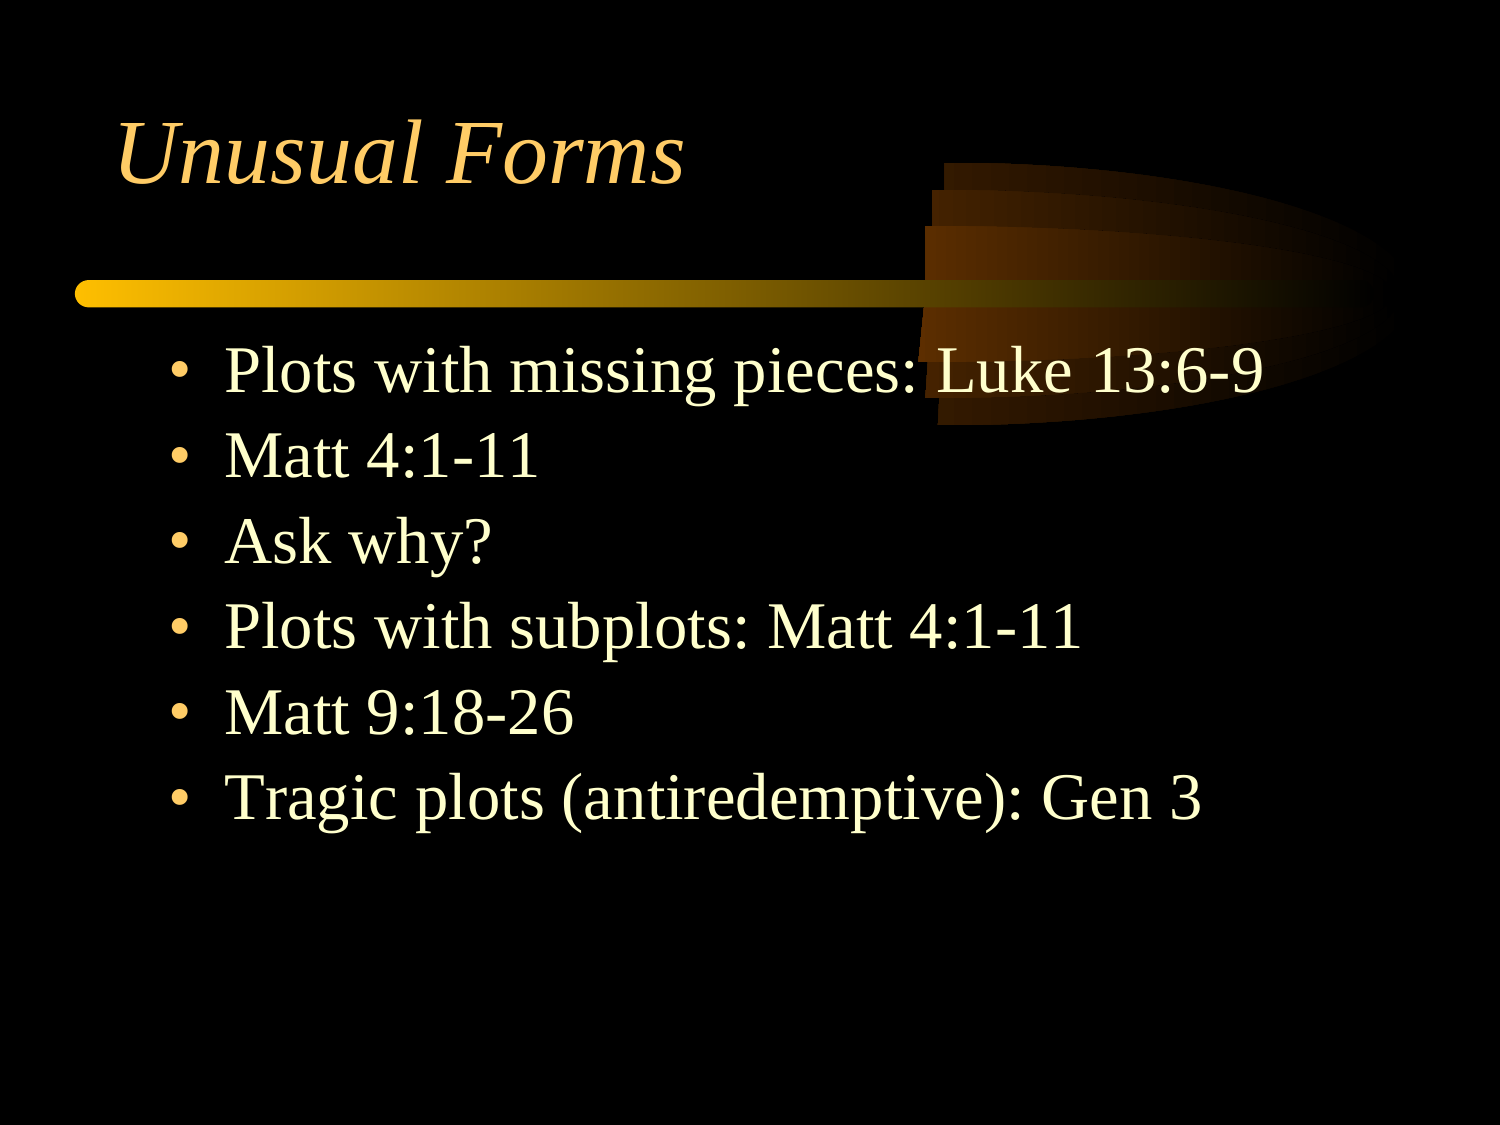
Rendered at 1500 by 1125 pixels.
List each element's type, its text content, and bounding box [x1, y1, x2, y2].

list Plots with missing pieces: Luke 13:6-9 Matt 4:1-11 Ask why? Plots with subplots: Matt 4:1-11 Matt 9:18-26 Tragic plots (antiredemptive): Gen 3 [112, 337, 1388, 990]
title Unusual Forms [112, 62, 1388, 250]
